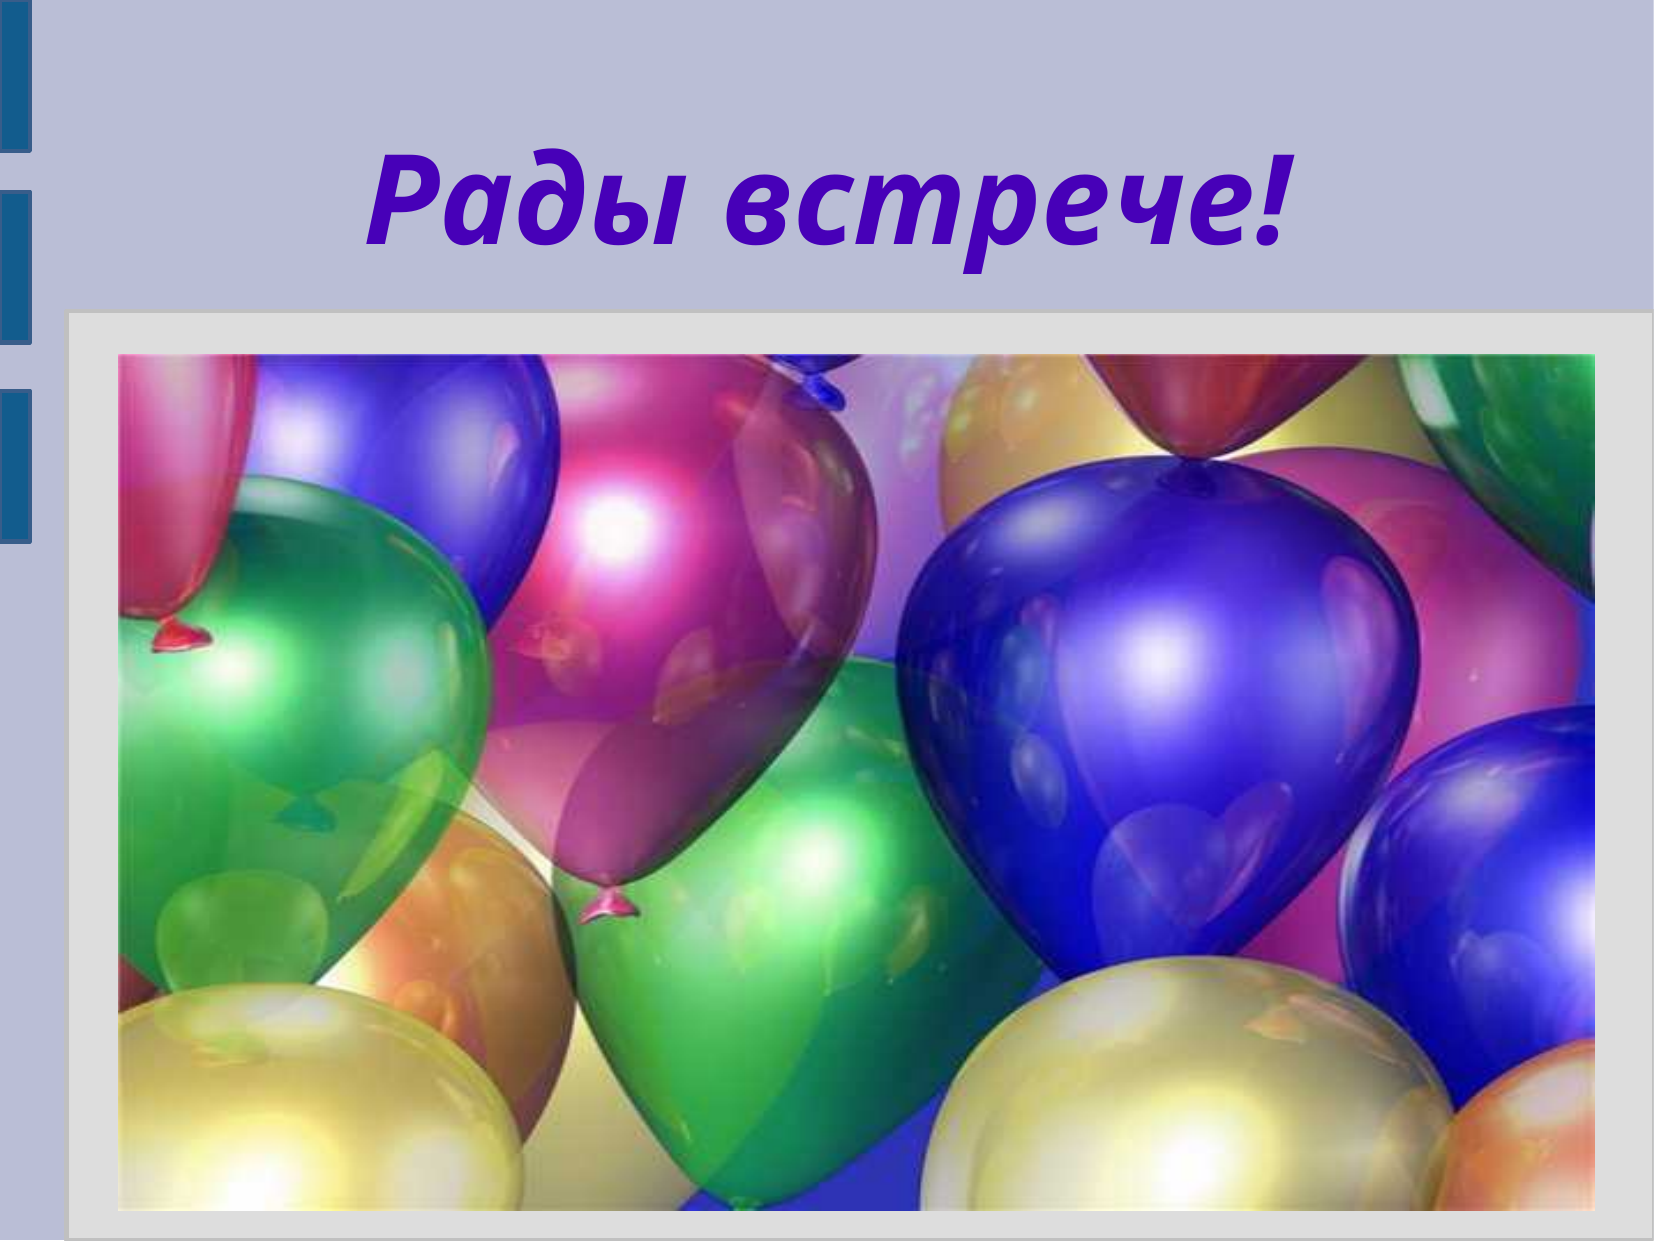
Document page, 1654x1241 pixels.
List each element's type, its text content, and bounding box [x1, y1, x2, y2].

picture [118, 354, 1595, 1211]
title Рады встрече! [121, 91, 1534, 299]
